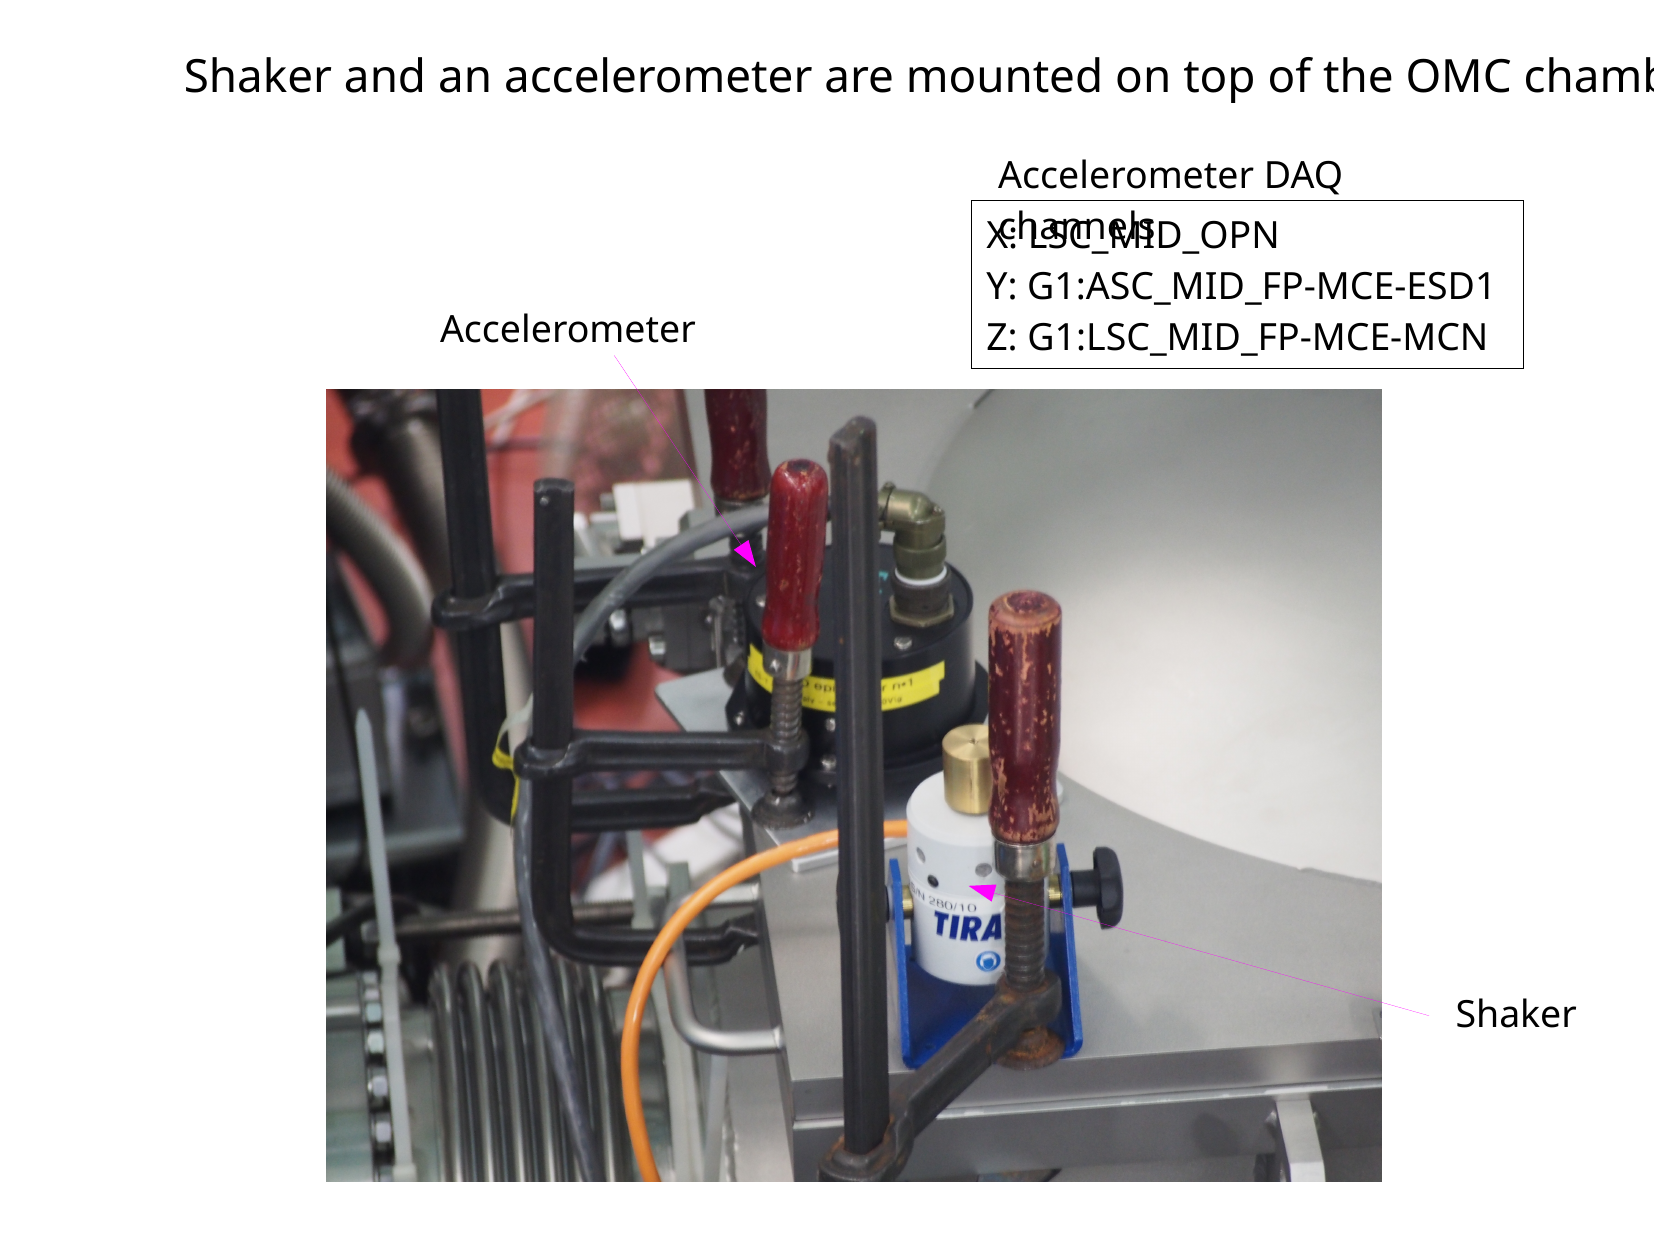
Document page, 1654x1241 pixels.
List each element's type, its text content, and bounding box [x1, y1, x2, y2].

text_box Shaker and an accelerometer are mounted on top of the OMC chamber [169, 36, 1619, 107]
text_box Accelerometer [425, 295, 690, 356]
text_box Accelerometer DAQ channels [983, 140, 1512, 201]
picture [326, 389, 1382, 1182]
text_box Shaker [1440, 980, 1584, 1041]
text_box X: LSC_MID_OPN Y: G1:ASC_MID_FP-MCE-ESD1 Z: G1:LSC_MID_FP-MCE-MCN [971, 200, 1524, 352]
